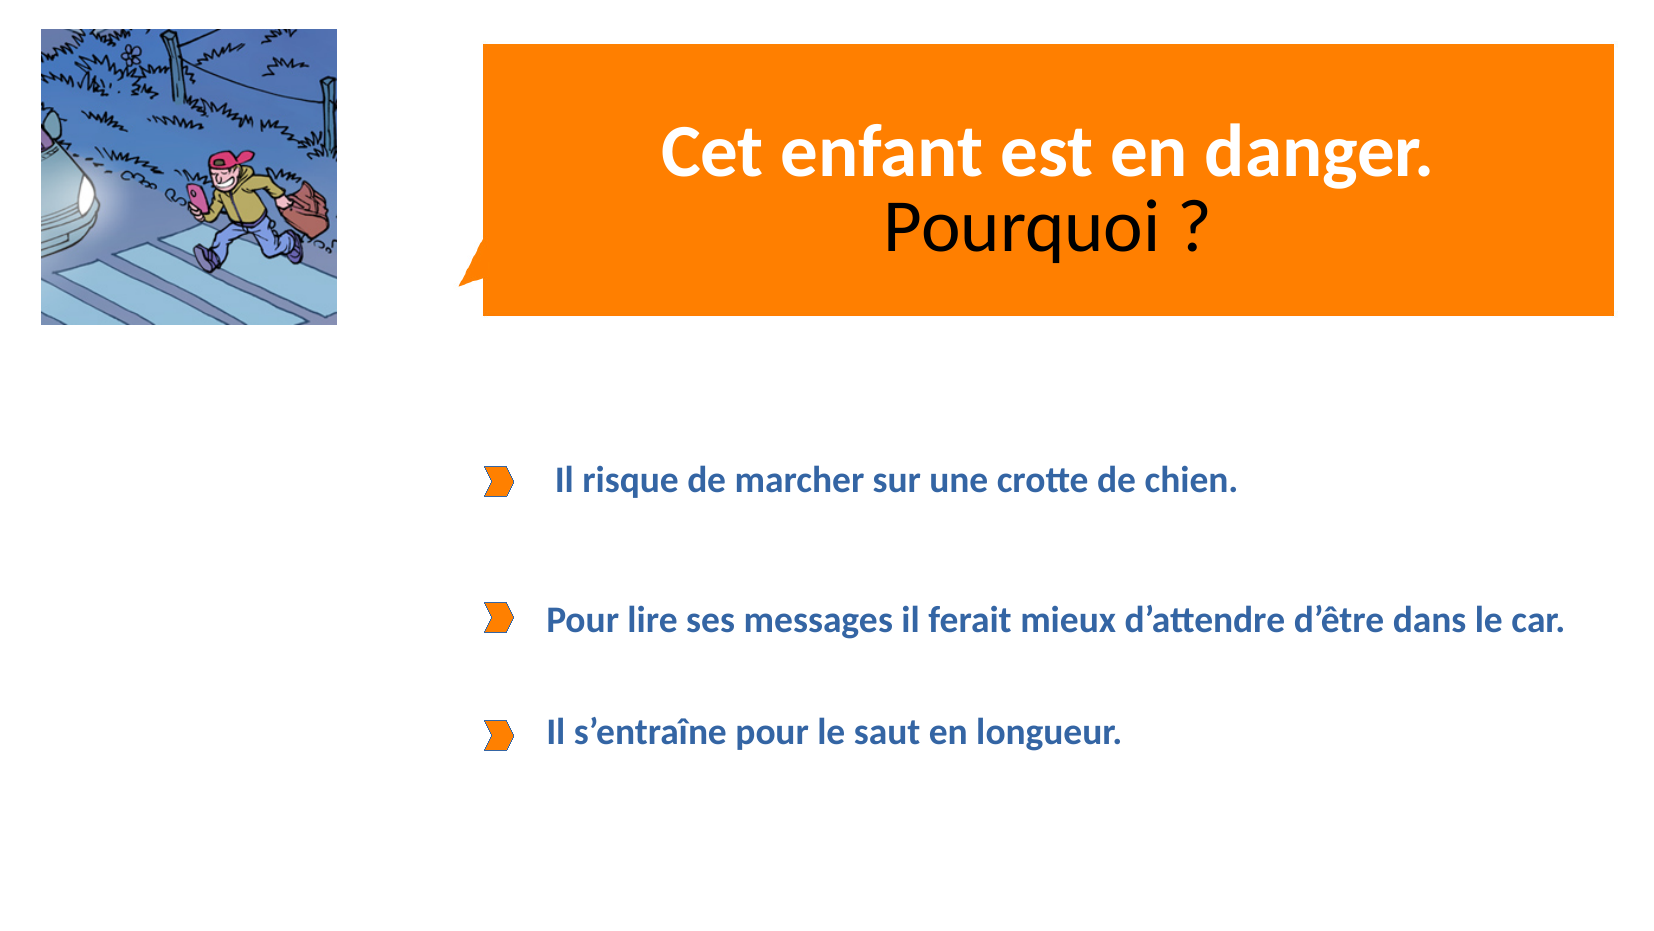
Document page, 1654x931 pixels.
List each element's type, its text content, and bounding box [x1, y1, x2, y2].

picture [5, 0, 1654, 345]
text_box Il s’entraîne pour le saut en longueur. [531, 708, 1424, 762]
text_box Il risque de marcher sur une crotte de chien. [531, 456, 1424, 510]
text_box [484, 466, 514, 497]
text_box [484, 602, 514, 633]
text_box Pour lire ses messages il ferait mieux d’attendre d’être dans le car. [531, 596, 1601, 650]
text_box Cet enfant est en danger. Pourquoi ? [472, 112, 1625, 278]
text_box [484, 720, 514, 751]
